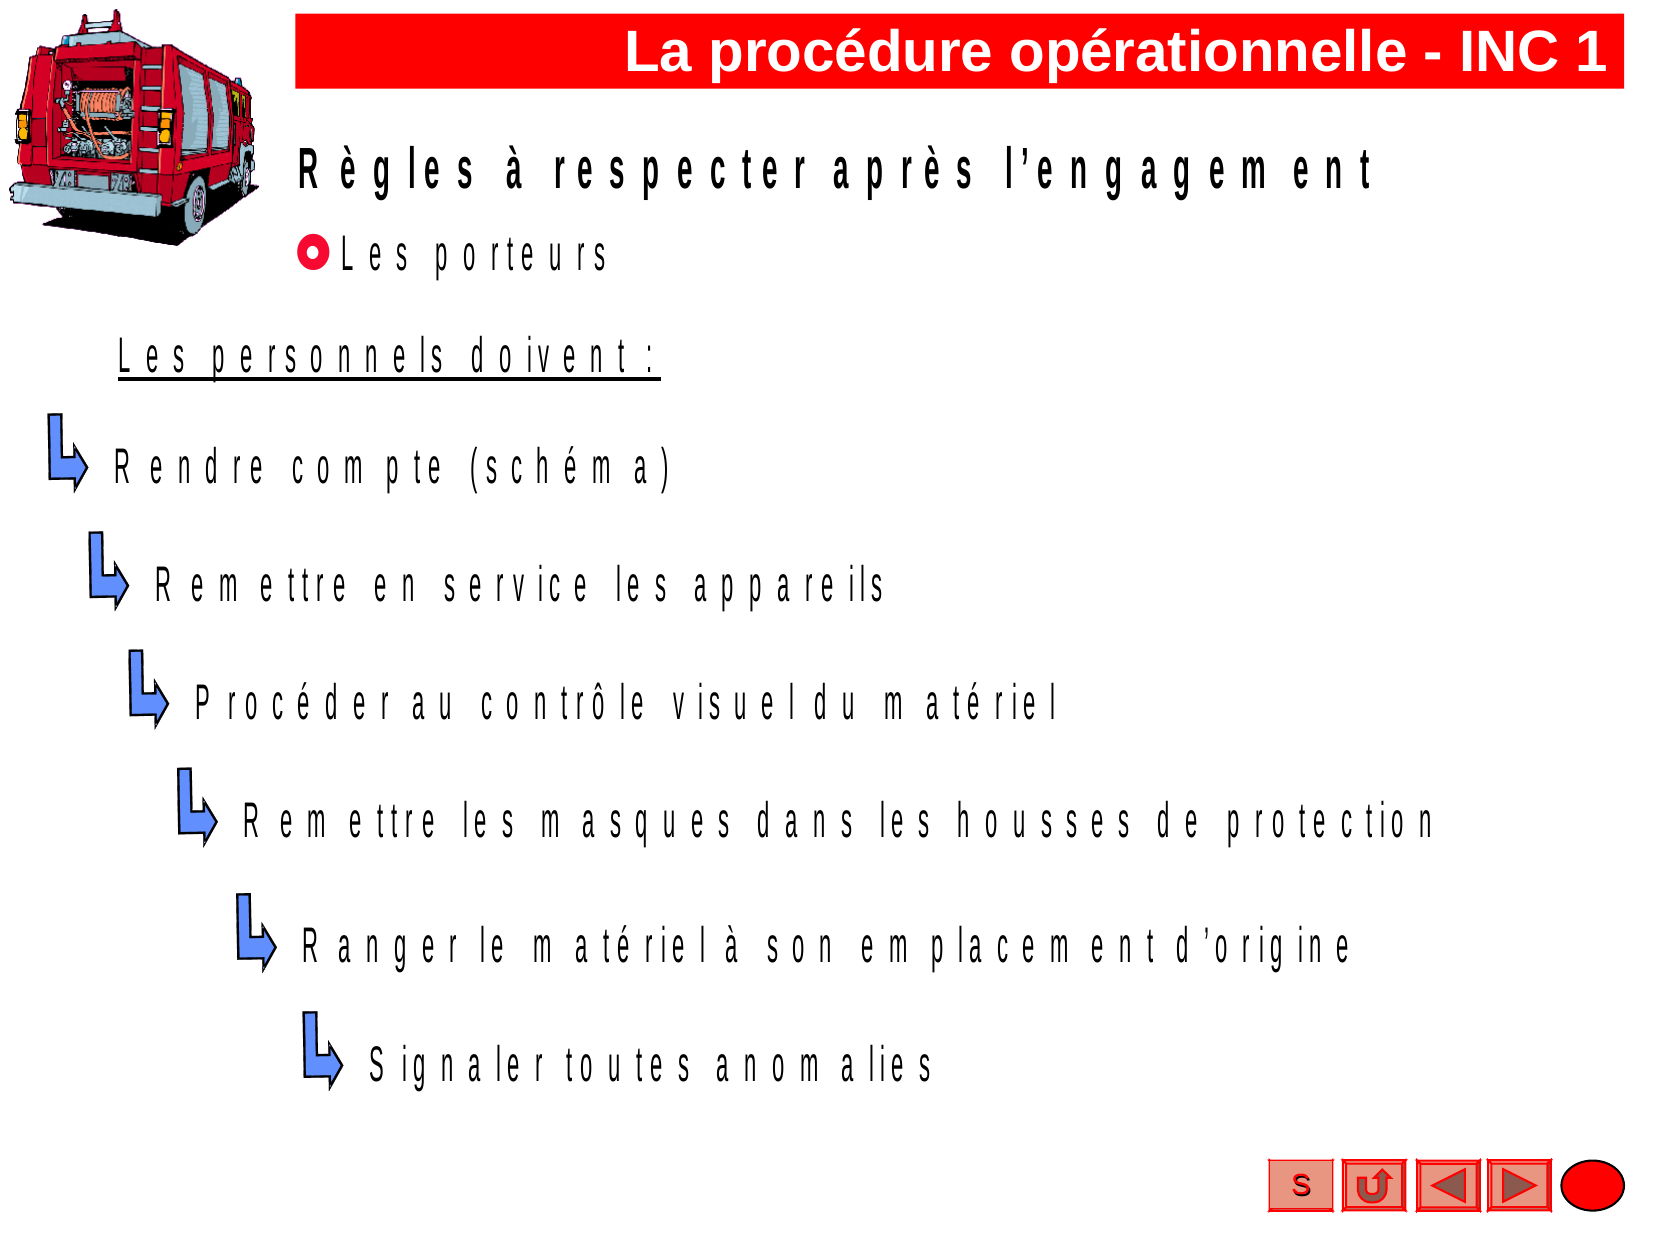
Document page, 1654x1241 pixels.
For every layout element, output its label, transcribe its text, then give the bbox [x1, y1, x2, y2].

text_box [1561, 1160, 1625, 1211]
picture [47, 113, 1418, 525]
picture [302, 1011, 975, 1123]
picture [8, 8, 260, 246]
picture [128, 649, 1093, 761]
picture [236, 893, 1395, 1004]
picture [177, 767, 1478, 879]
text_box La procédure opérationnelle - INC 1 [295, 13, 1625, 89]
picture [88, 531, 927, 643]
